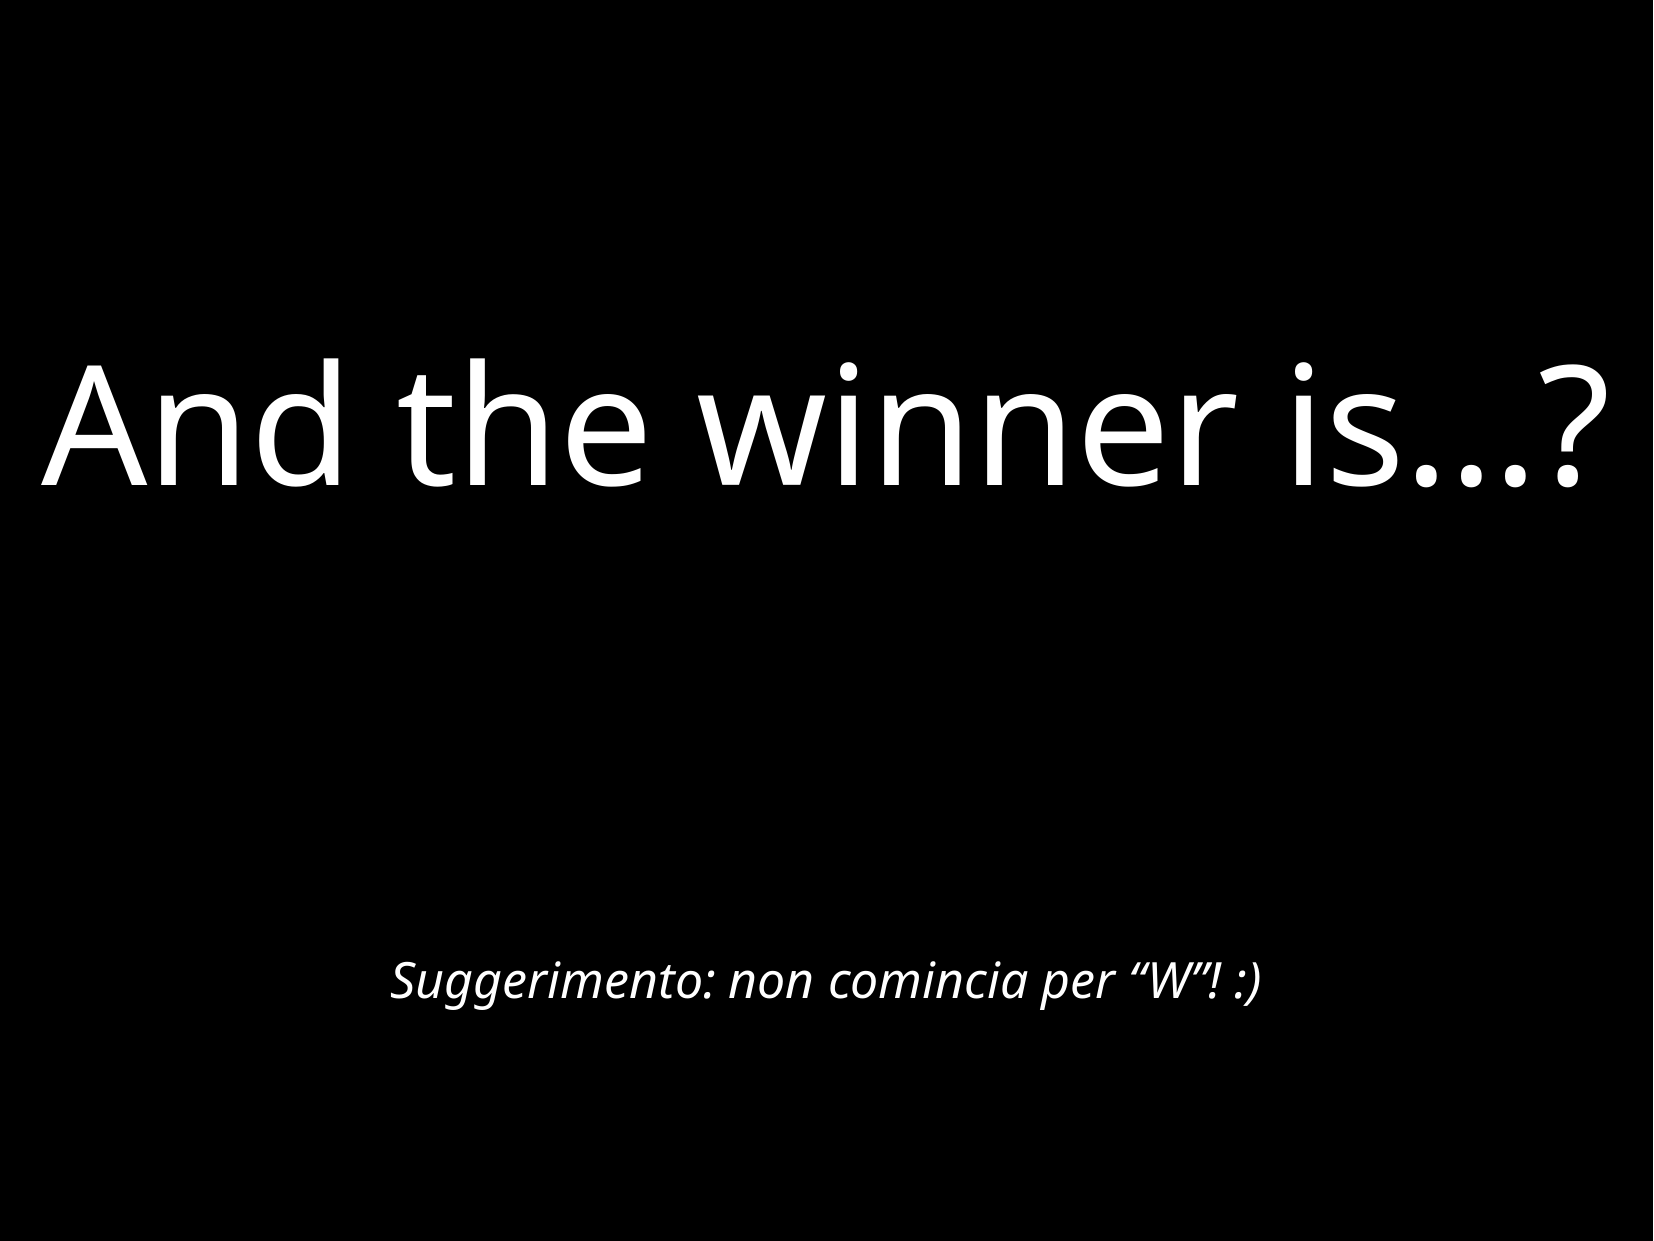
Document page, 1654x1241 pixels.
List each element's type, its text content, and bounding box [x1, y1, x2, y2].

text_box And the winner is...? [0, 300, 1653, 502]
text_box Suggerimento: non comincia per “W”! :) [0, 937, 1653, 1009]
